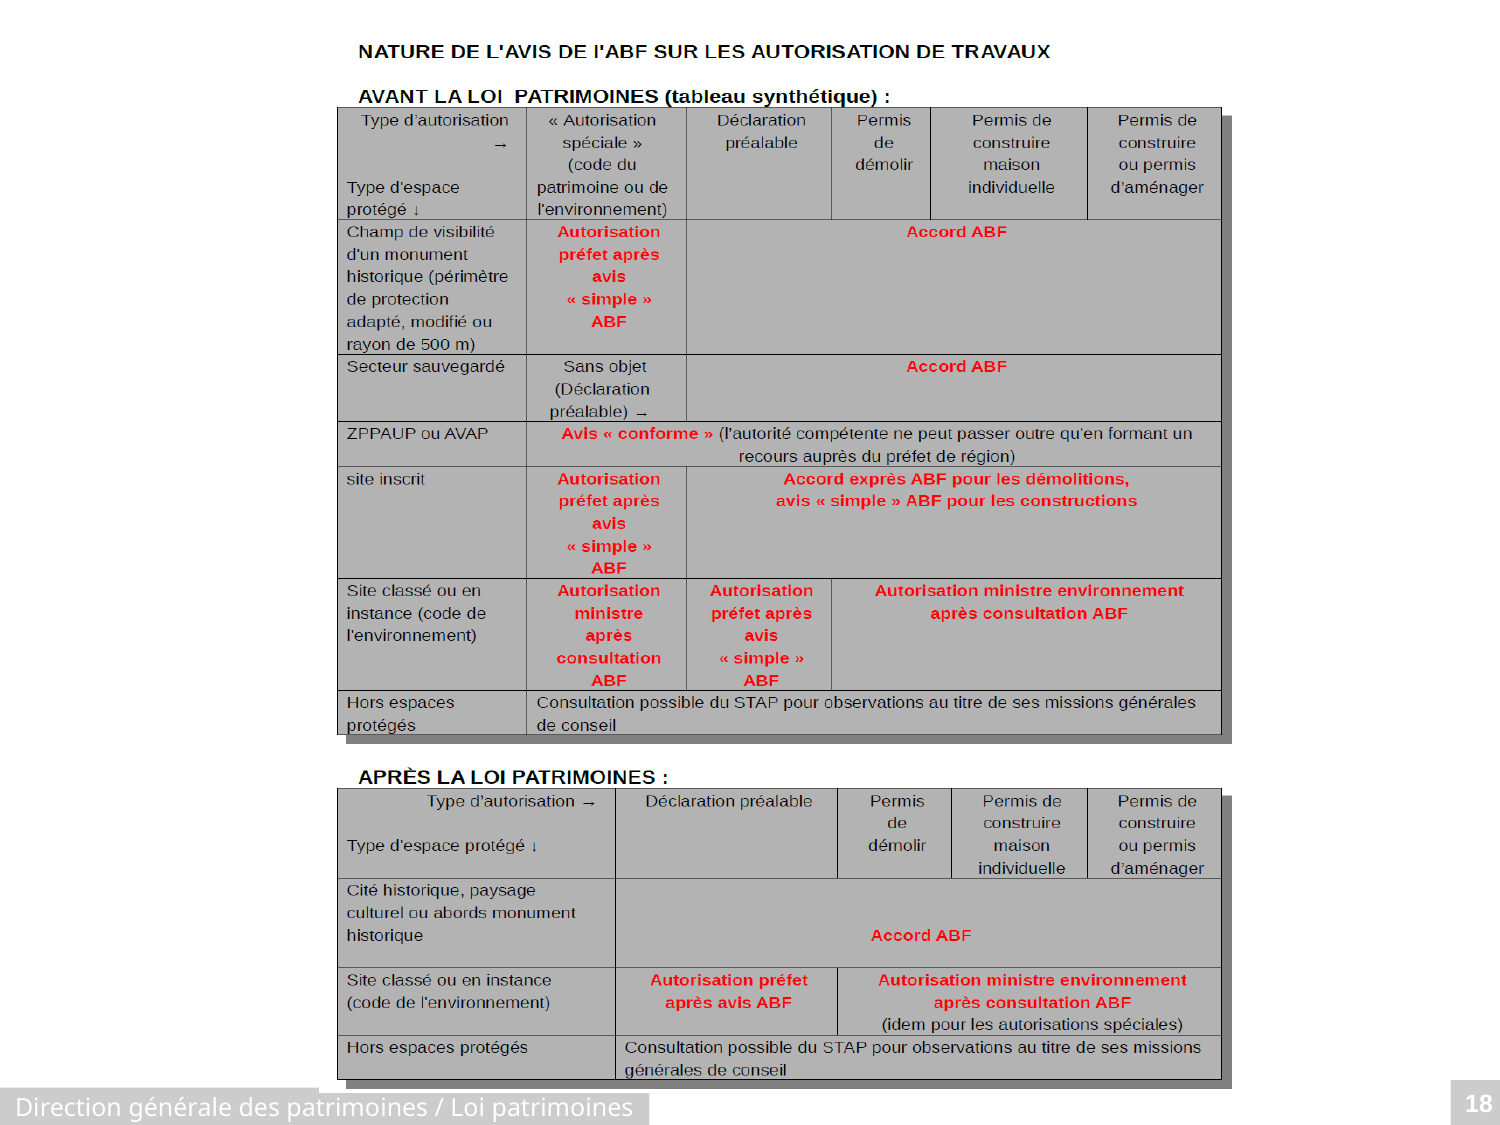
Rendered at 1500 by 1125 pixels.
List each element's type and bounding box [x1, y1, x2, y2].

picture [319, 22, 1241, 1093]
